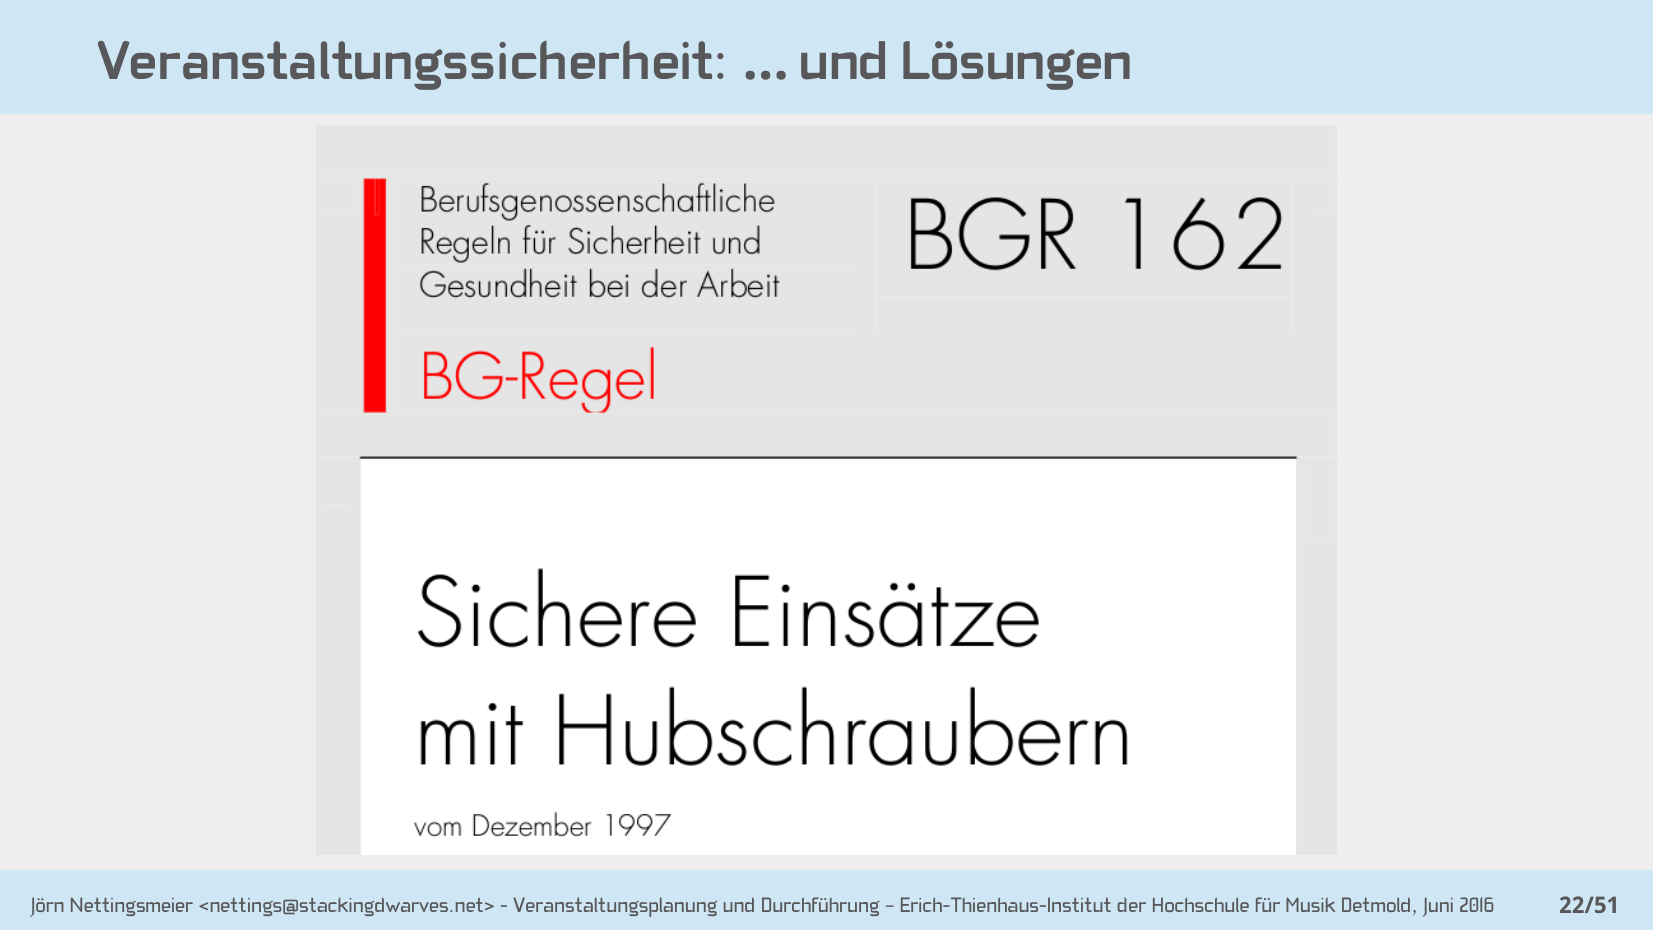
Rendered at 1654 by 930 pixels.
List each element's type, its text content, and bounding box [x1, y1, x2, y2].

picture [316, 125, 1337, 855]
title Veranstaltungssicherheit: … und Lösungen [97, 0, 1337, 126]
